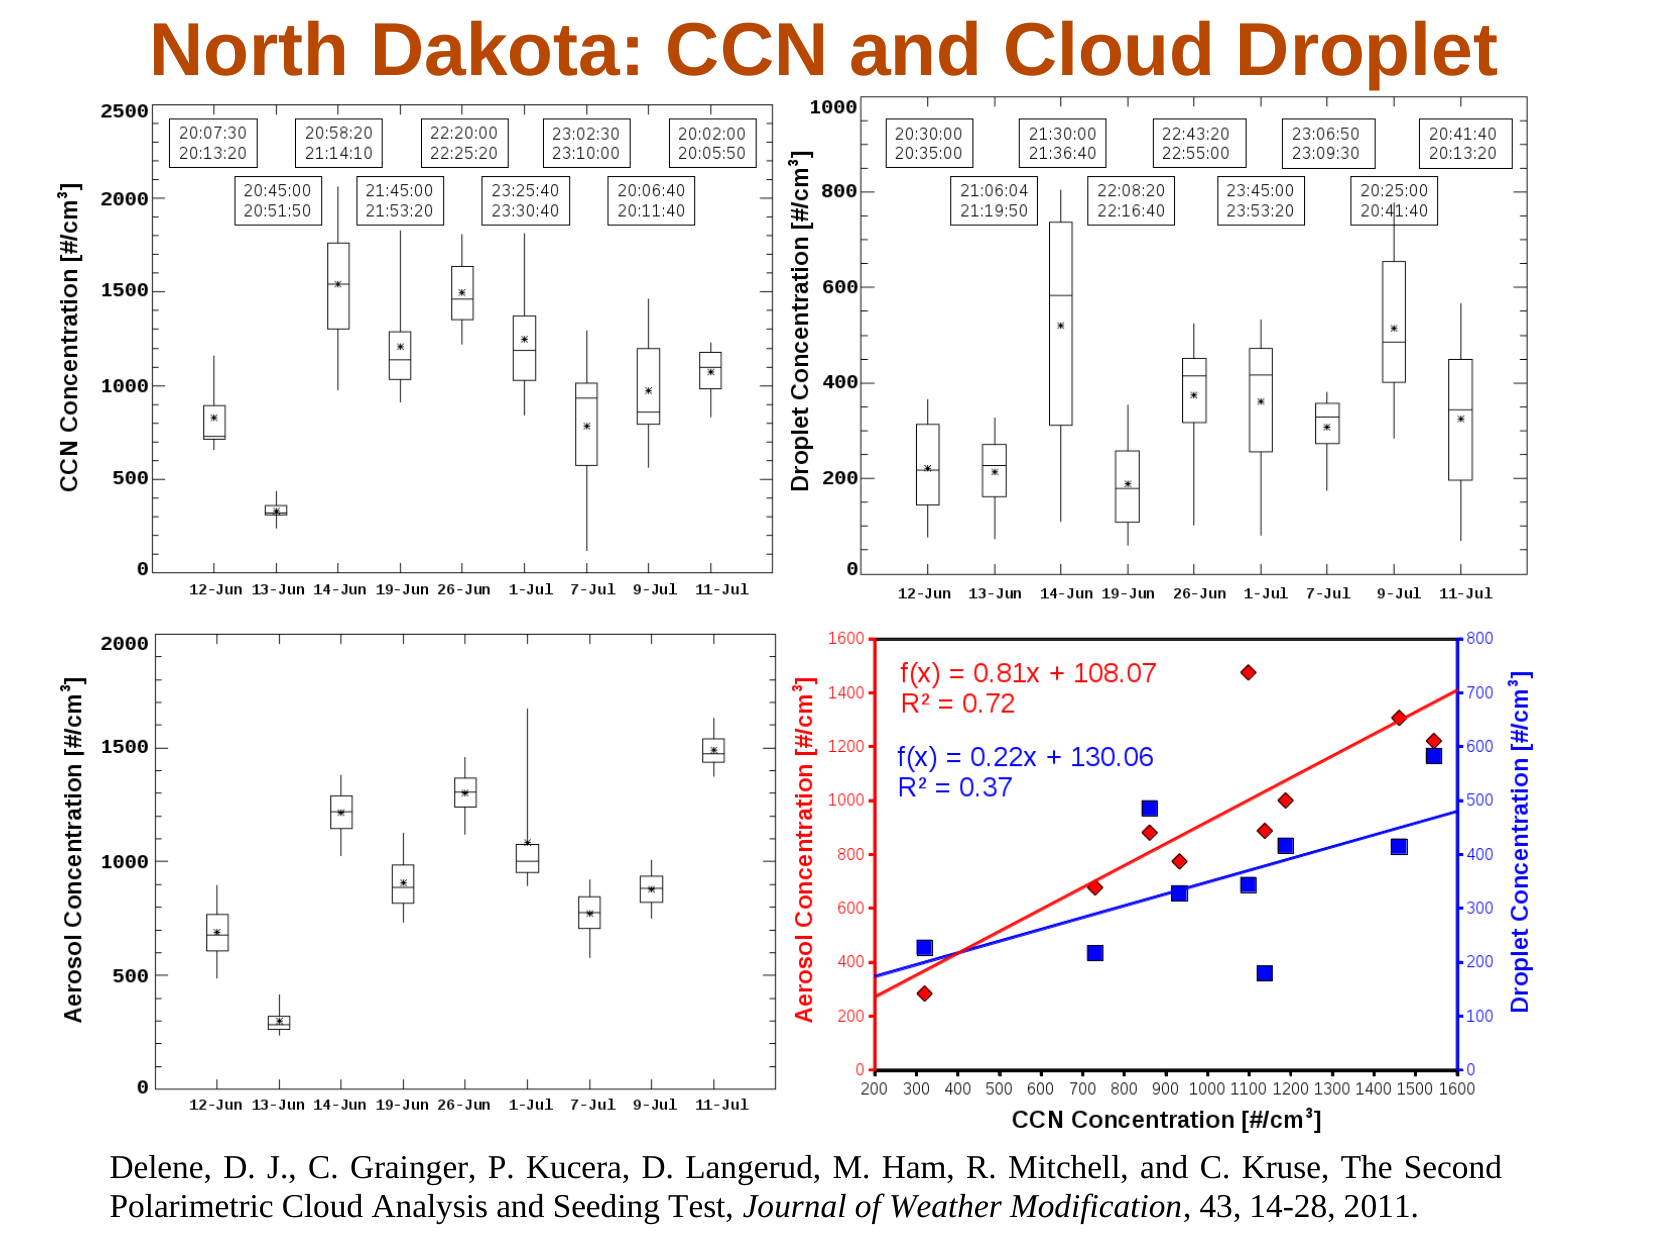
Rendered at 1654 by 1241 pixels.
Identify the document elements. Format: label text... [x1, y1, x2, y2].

title North Dakota: CCN and Cloud Droplet [0, 11, 1650, 95]
text_box Delene, D. J., C. Grainger, P. Kucera, D. Langerud, M. Ham, R. Mitchell, and C. Kruse, The Second Polarimetric Cloud Analysis and Seeding Test, Journal of Weather Modification, 43, 14-28, 2011. [94, 1136, 1520, 1233]
picture [46, 95, 1546, 1140]
